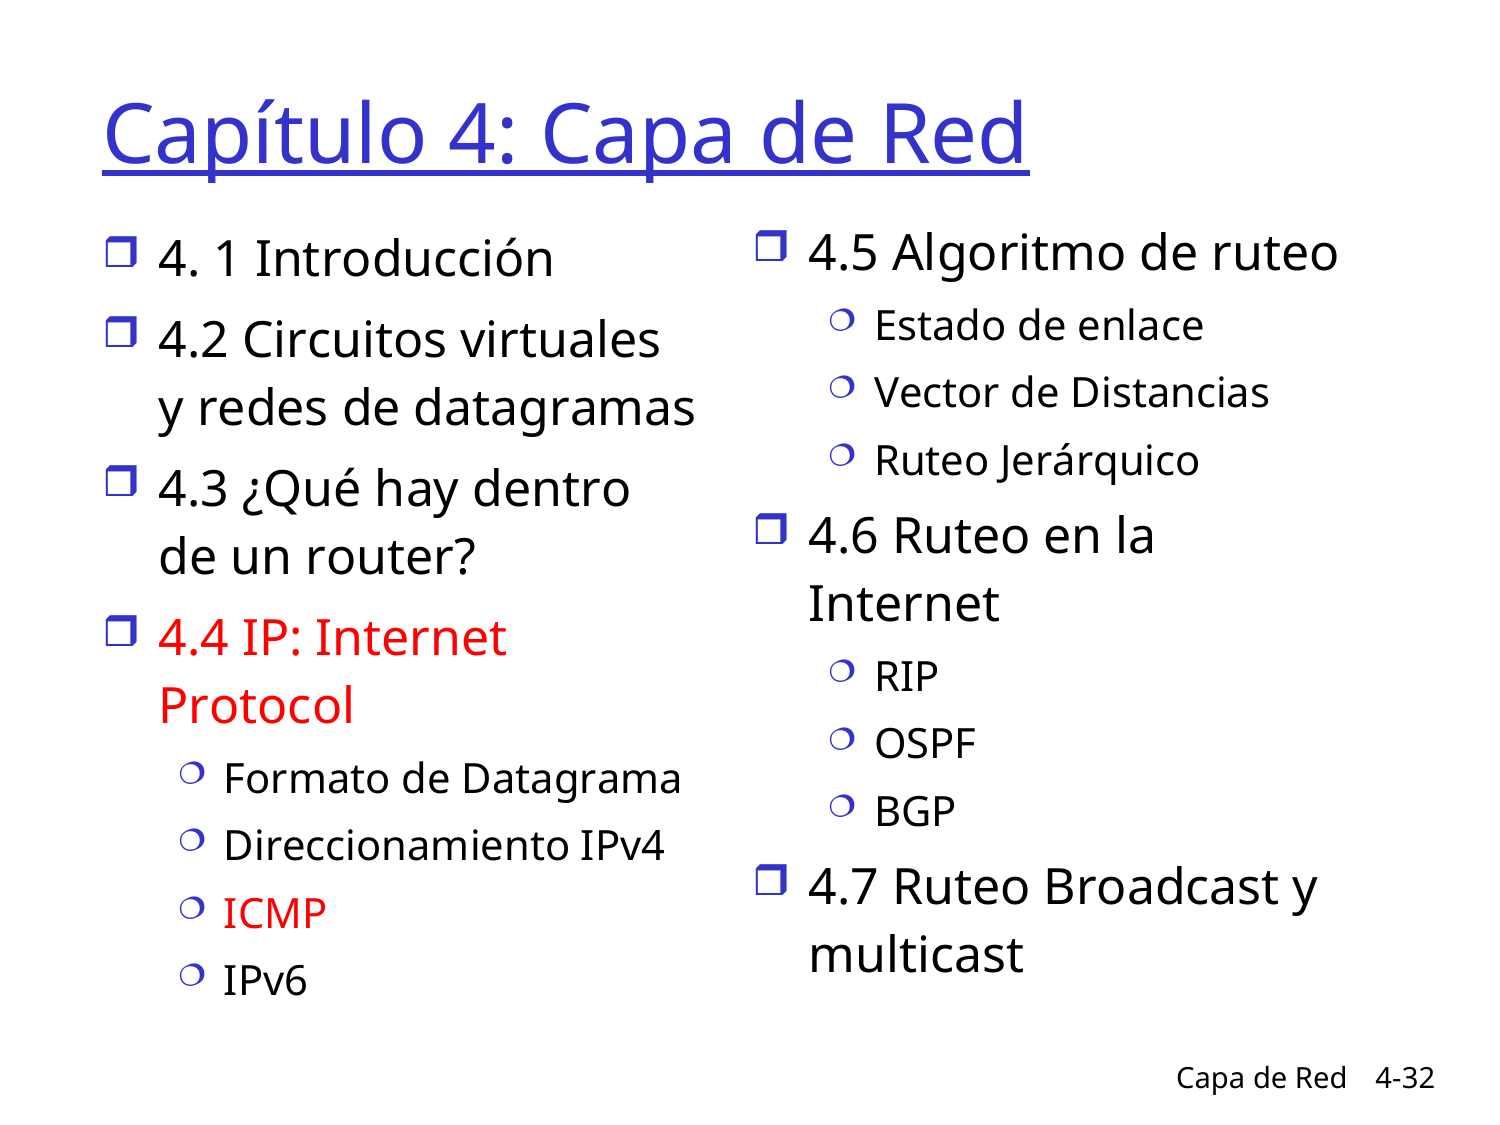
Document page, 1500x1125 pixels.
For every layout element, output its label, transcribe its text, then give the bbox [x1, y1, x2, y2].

title Capítulo 4: Capa de Red [87, 37, 1363, 225]
list 4. 1 Introducción 4.2 Circuitos virtuales y redes de datagramas 4.3 ¿Qué hay dentro de un router? 4.4 IP: Internet Protocol Formato de Datagrama Direccionamiento IPv4 ICMP IPv6 [87, 215, 713, 978]
list 4.5 Algoritmo de ruteo Estado de enlace Vector de Distancias Ruteo Jerárquico 4.6 Ruteo en la Internet RIP OSPF BGP 4.7 Ruteo Broadcast y multicast [737, 209, 1363, 972]
